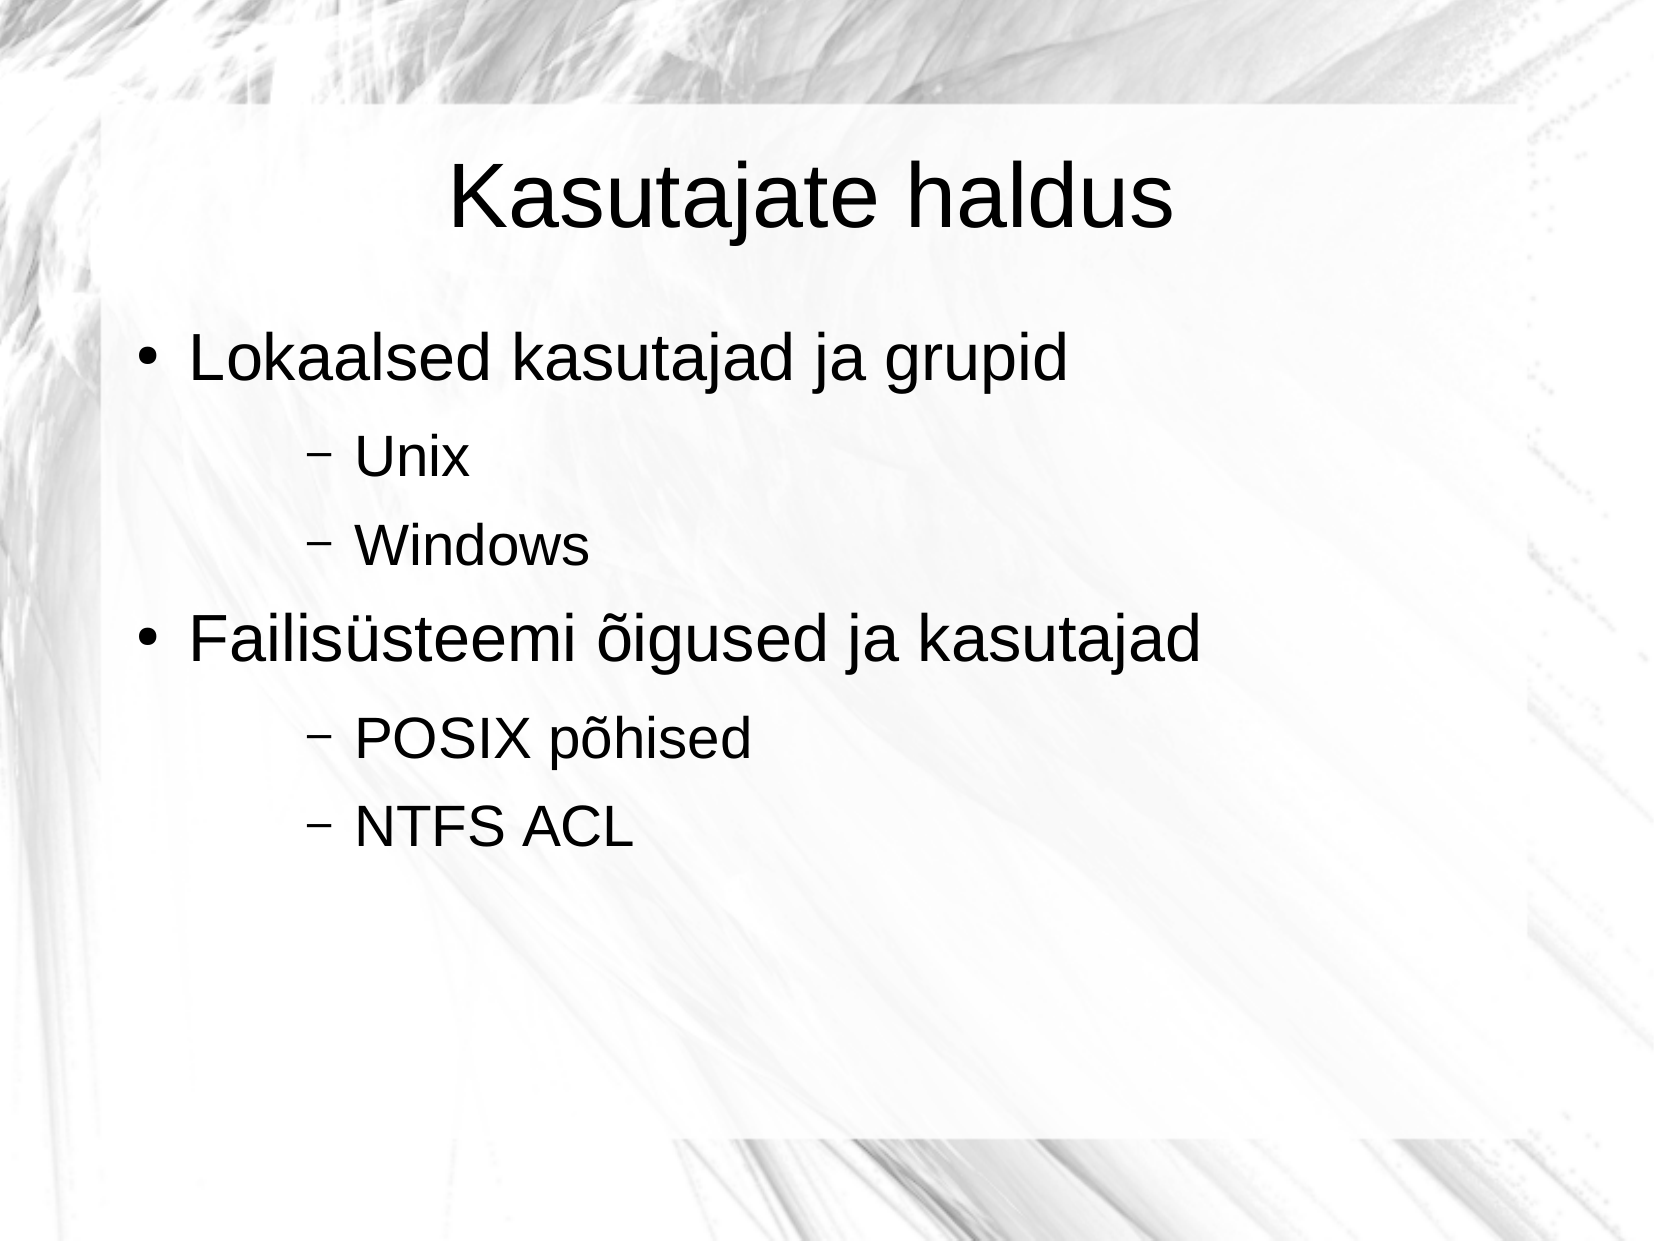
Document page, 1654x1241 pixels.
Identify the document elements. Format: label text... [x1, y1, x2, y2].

picture [0, 0, 1654, 1241]
title Kasutajate haldus [118, 112, 1506, 281]
list Lokaalsed kasutajad ja grupid Unix Windows Failisüsteemi õigused ja kasutajad POSIX põhised NTFS ACL [118, 319, 1571, 945]
